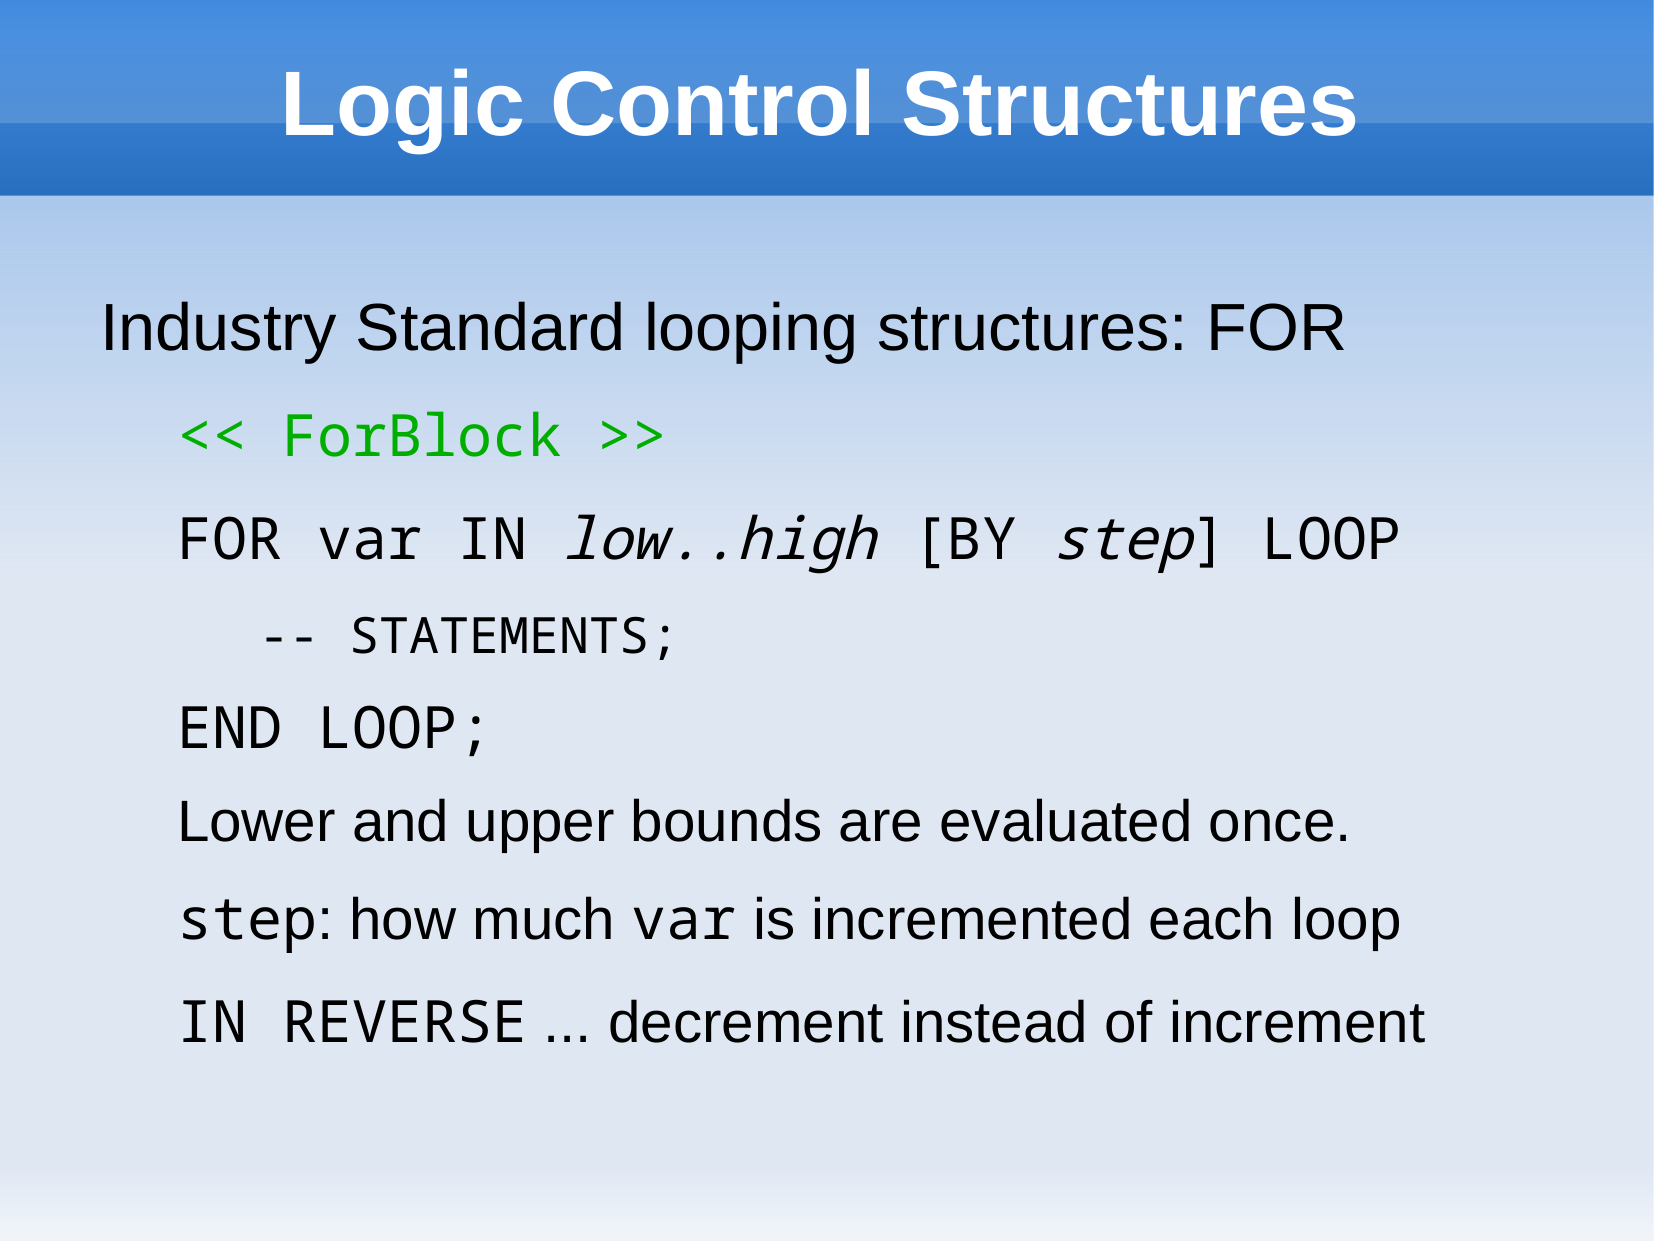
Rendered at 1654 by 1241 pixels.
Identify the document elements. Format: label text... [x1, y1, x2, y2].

list Industry Standard looping structures: FOR << ForBlock >> FOR var IN low..high [BY step] LOOP -- STATEMENTS; END LOOP; Lower and upper bounds are evaluated once. step: how much var is incremented each loop IN REVERSE ... decrement instead of increment [82, 290, 1571, 1094]
title Logic Control Structures [76, 7, 1565, 200]
picture [0, 0, 1654, 1241]
